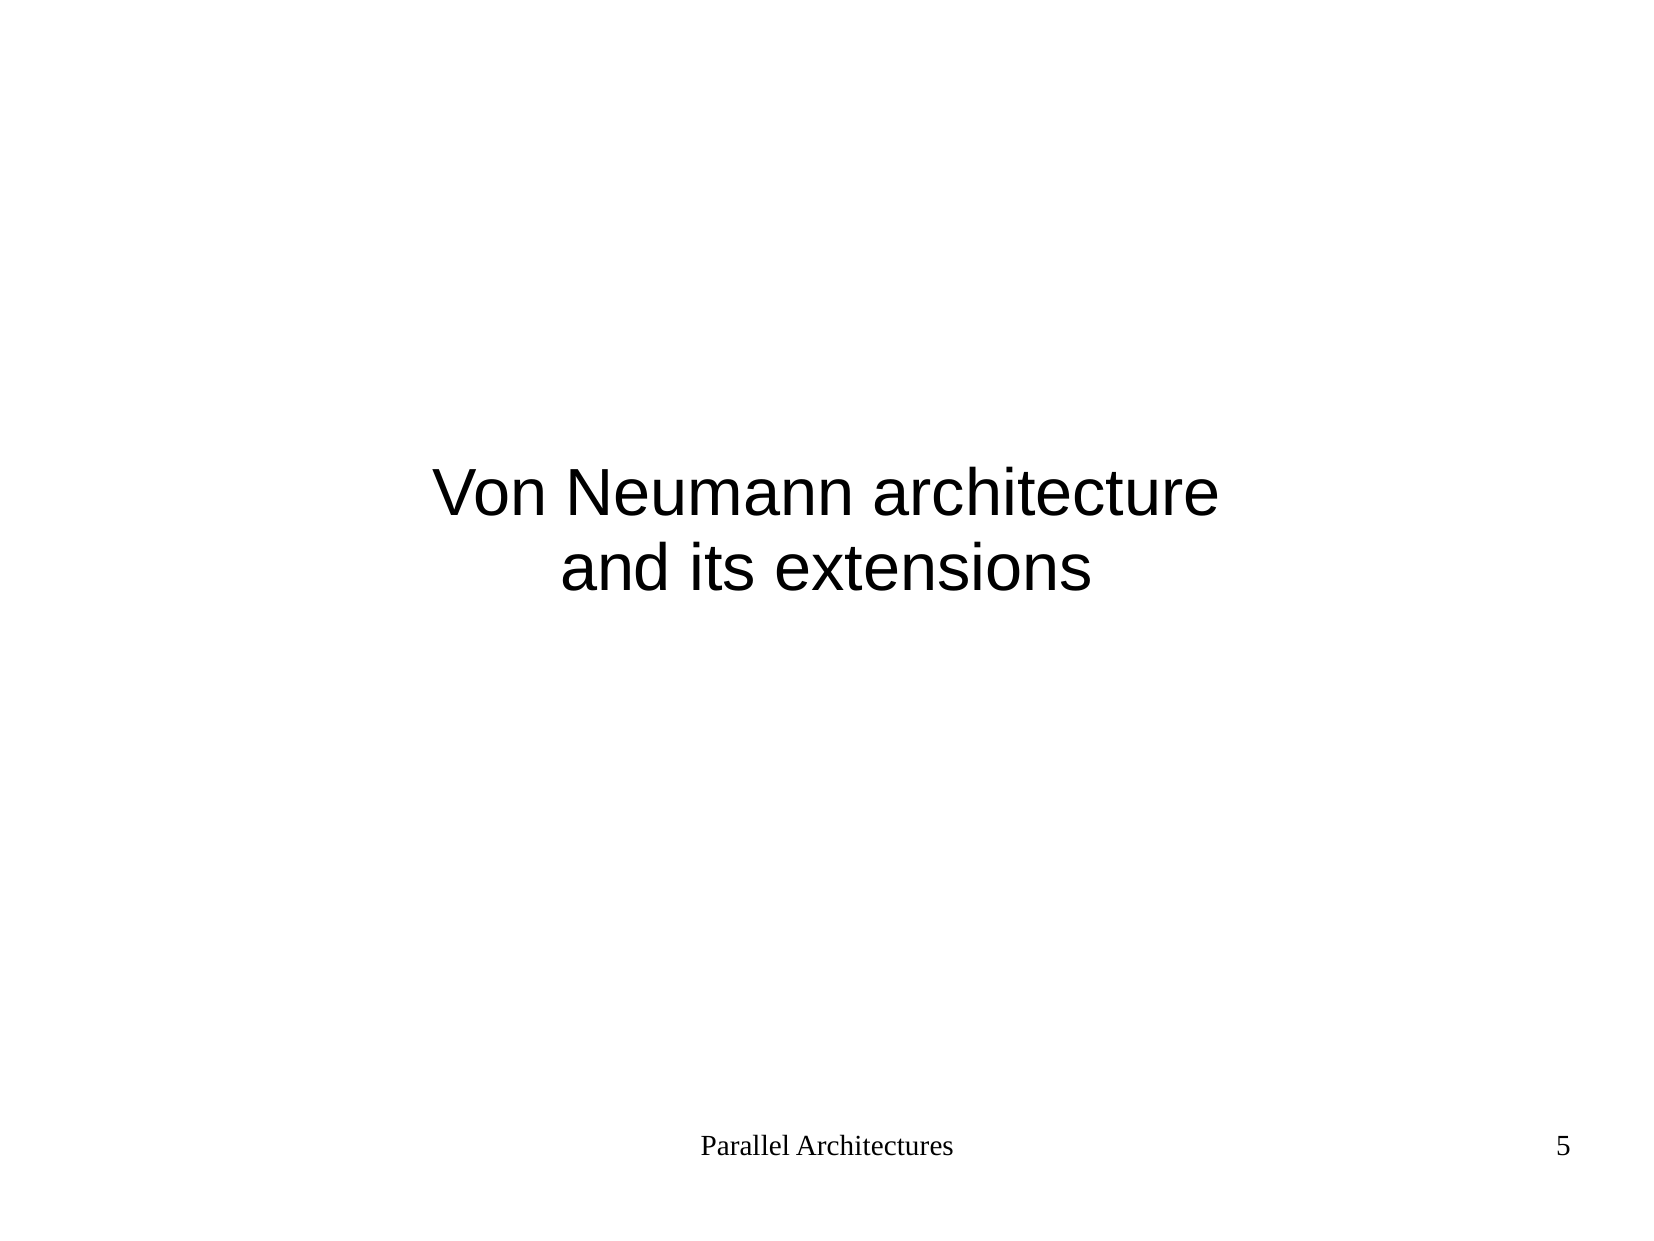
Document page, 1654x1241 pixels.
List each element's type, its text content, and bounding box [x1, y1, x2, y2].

subtitle Von Neumann architecture and its extensions [82, 49, 1571, 1010]
